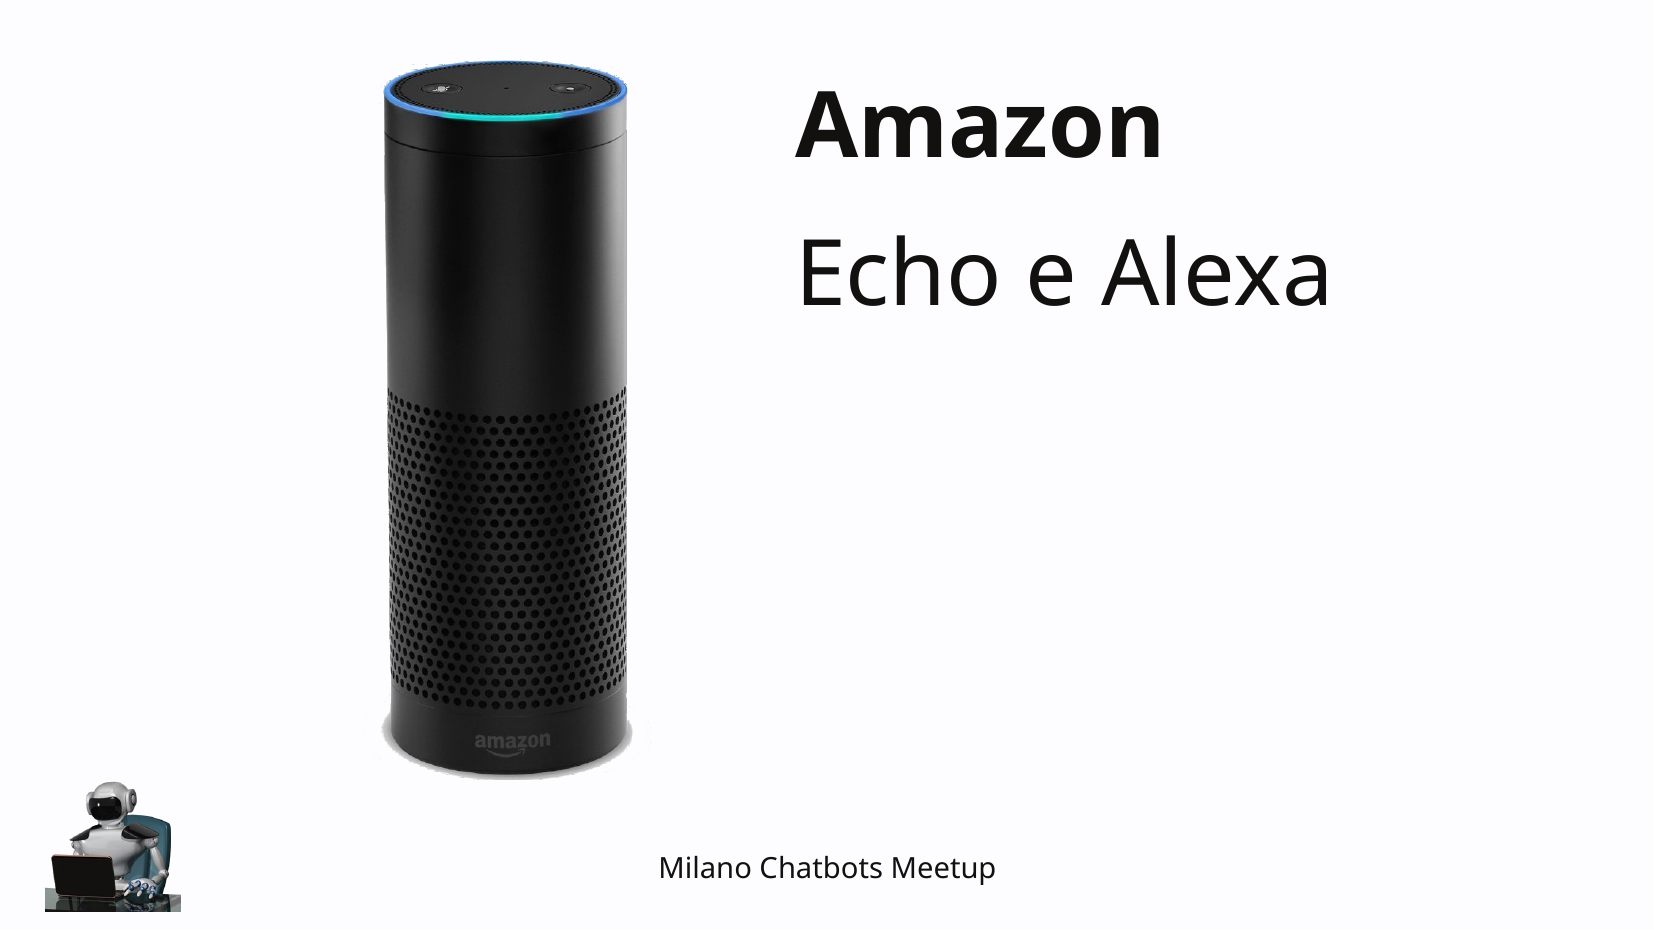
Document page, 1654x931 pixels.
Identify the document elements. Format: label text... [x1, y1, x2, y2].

picture [360, 59, 651, 781]
list Amazon Echo e Alexa [795, 60, 1381, 541]
picture [45, 777, 181, 912]
